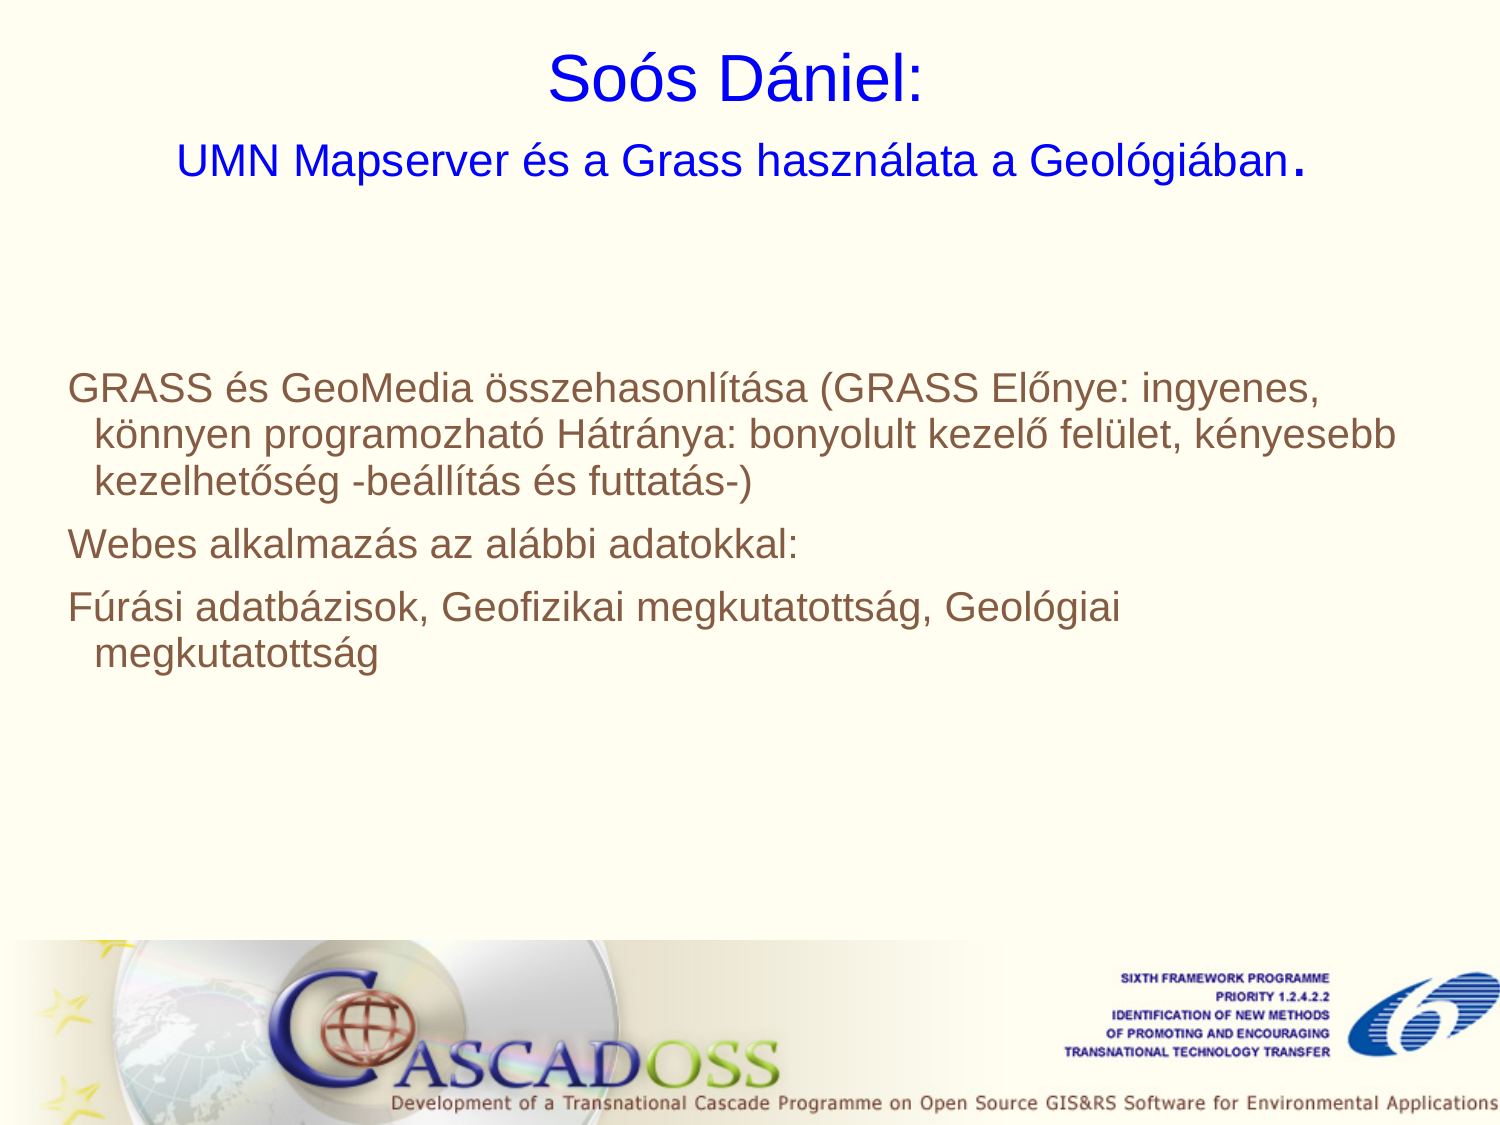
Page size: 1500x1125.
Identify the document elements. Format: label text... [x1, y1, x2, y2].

picture [0, 940, 1500, 1125]
title Soós Dániel: UMN Mapserver és a Grass használata a Geológiában. [67, 29, 1418, 149]
subtitle GRASS és GeoMedia összehasonlítása (GRASS Előnye: ingyenes, könnyen programozható Hátránya: bonyolult kezelő felület, kényesebb kezelhetőség -beállítás és futtatás-) Webes alkalmazás az alábbi adatokkal: Fúrási adatbázisok, Geofizikai megkutatottság, Geológiai megkutatottság [67, 149, 1418, 916]
